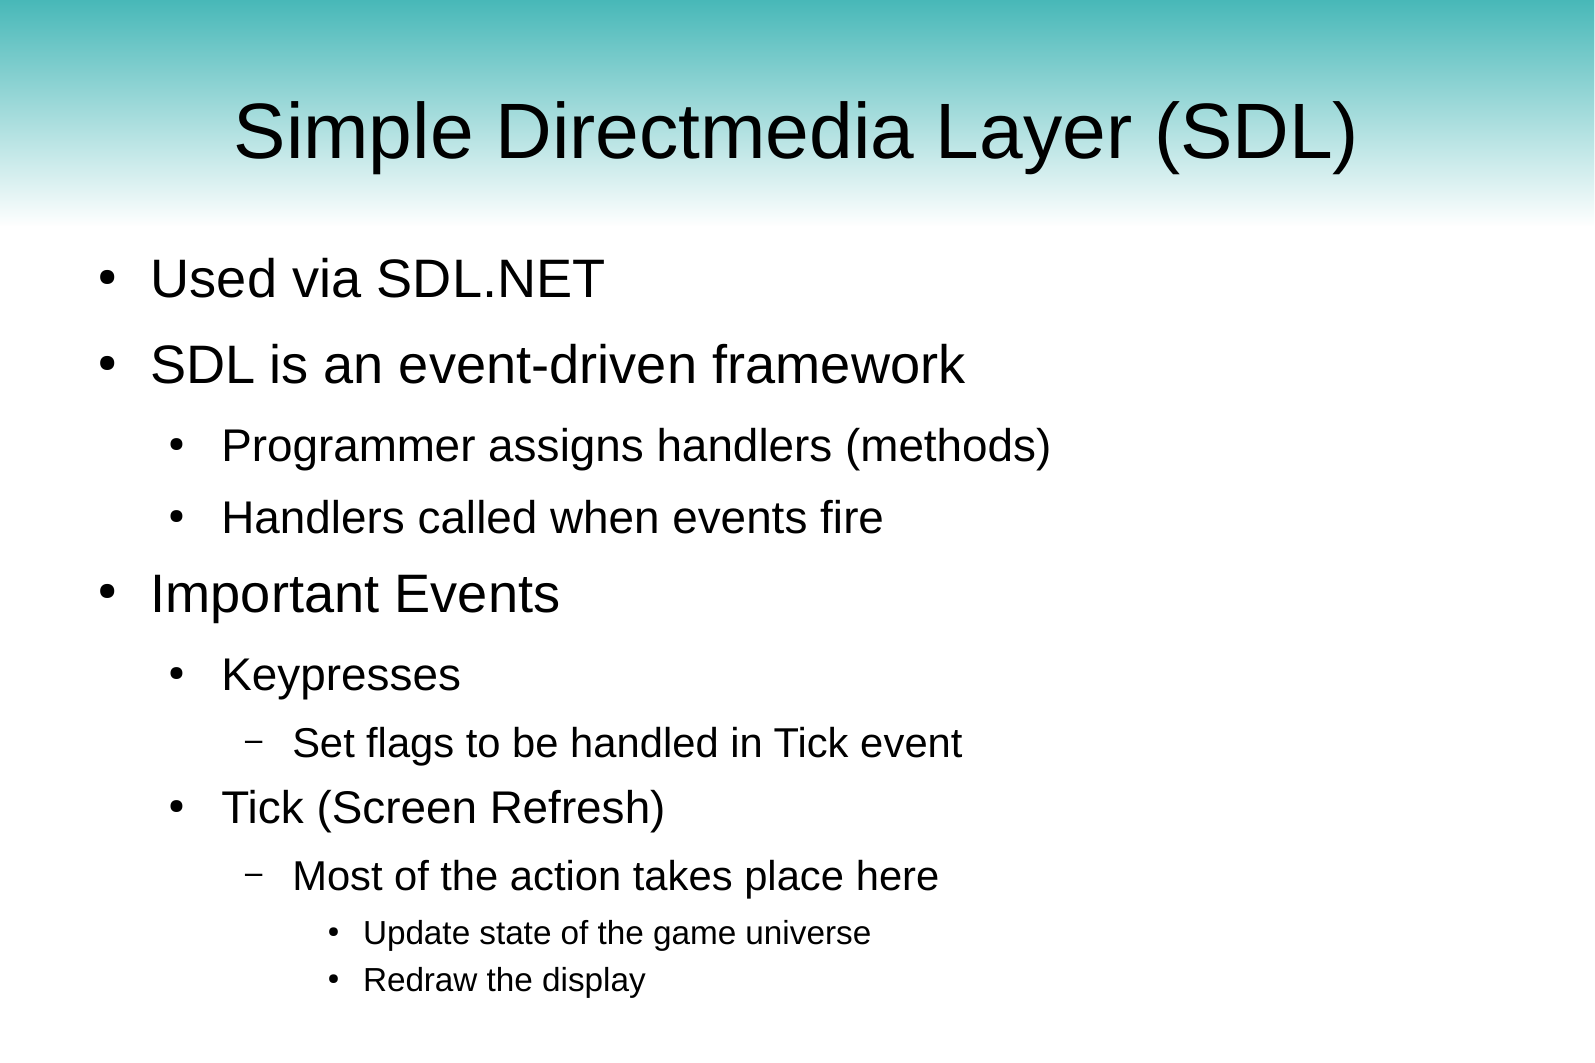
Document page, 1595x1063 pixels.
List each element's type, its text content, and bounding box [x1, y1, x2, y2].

list Used via SDL.NET SDL is an event-driven framework Programmer assigns handlers (methods) Handlers called when events fire Important Events Keypresses Set flags to be handled in Tick event Tick (Screen Refresh) Most of the action takes place here Update state of the game universe Redraw the display [79, 248, 1515, 999]
text_box [0, 0, 1595, 226]
title Simple Directmedia Layer (SDL) [79, 42, 1515, 220]
